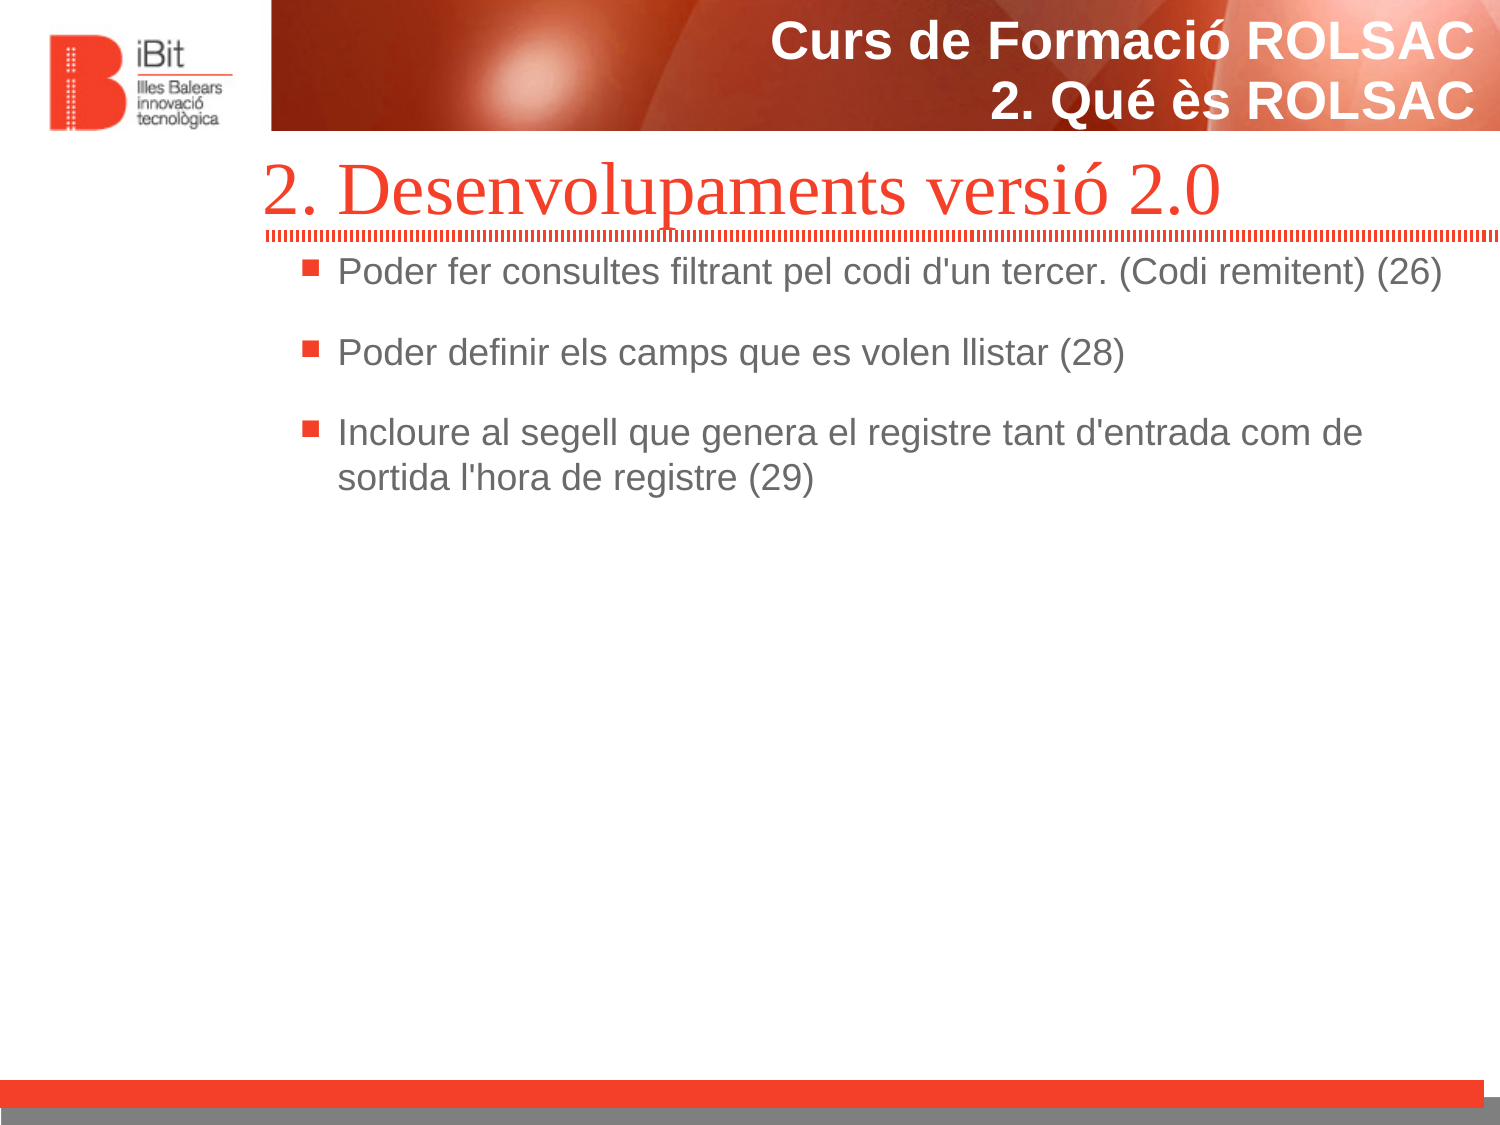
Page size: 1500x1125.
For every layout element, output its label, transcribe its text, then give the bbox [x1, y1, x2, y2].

picture [0, 0, 1500, 131]
text_box Poder fer consultes filtrant pel codi d'un tercer. (Codi remitent) (26) Poder definir els camps que es volen llistar (28) Incloure al segell que genera el registre tant d'entrada com de sortida l'hora de registre (29) [252, 239, 1477, 506]
title Curs de Formació ROLSAC 2. Qué ès ROLSAC [324, 8, 1477, 133]
text_box 2. Desenvolupaments versió 2.0 [247, 131, 1400, 237]
